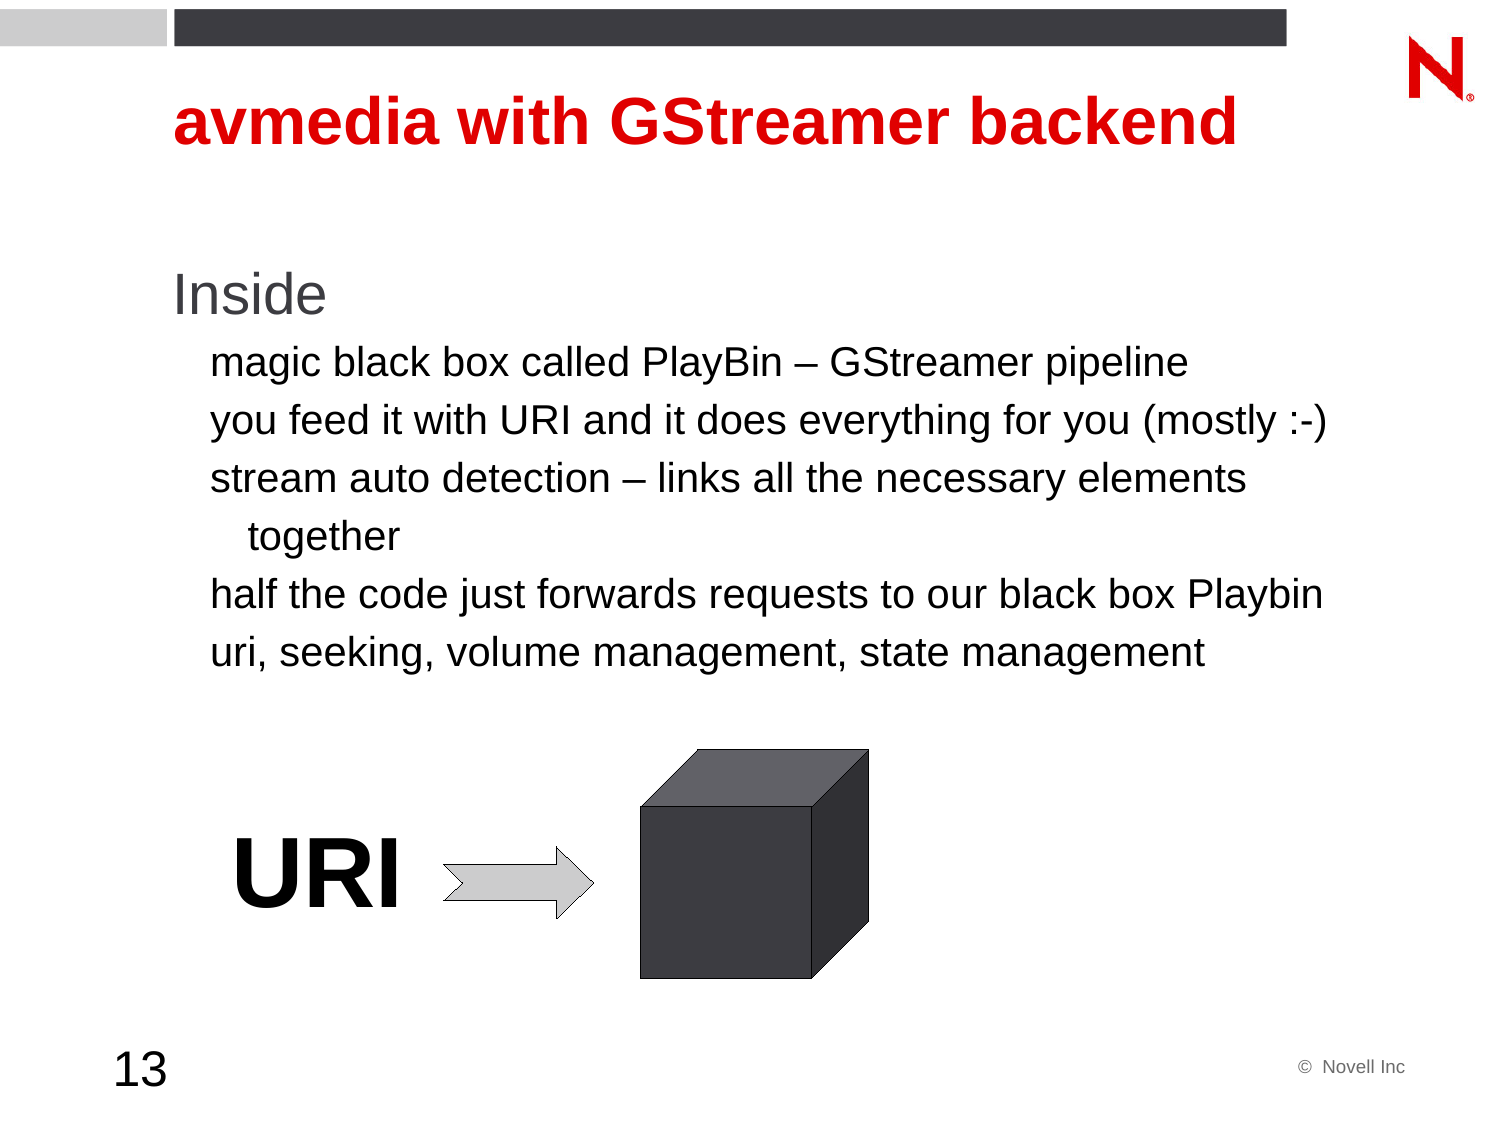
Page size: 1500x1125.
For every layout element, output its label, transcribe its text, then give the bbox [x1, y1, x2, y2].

text_box [640, 749, 869, 979]
text_box URI [231, 821, 404, 934]
title avmedia with GStreamer backend [173, 41, 1395, 205]
text_box [443, 846, 594, 919]
picture [1404, 32, 1477, 105]
list Inside magic black box called PlayBin – GStreamer pipeline you feed it with URI and it does everything for you (mostly :-) stream auto detection – links all the necessary elements together half the code just forwards requests to our black box Playbin uri, seeking, volume management, state management [172, 246, 1413, 977]
